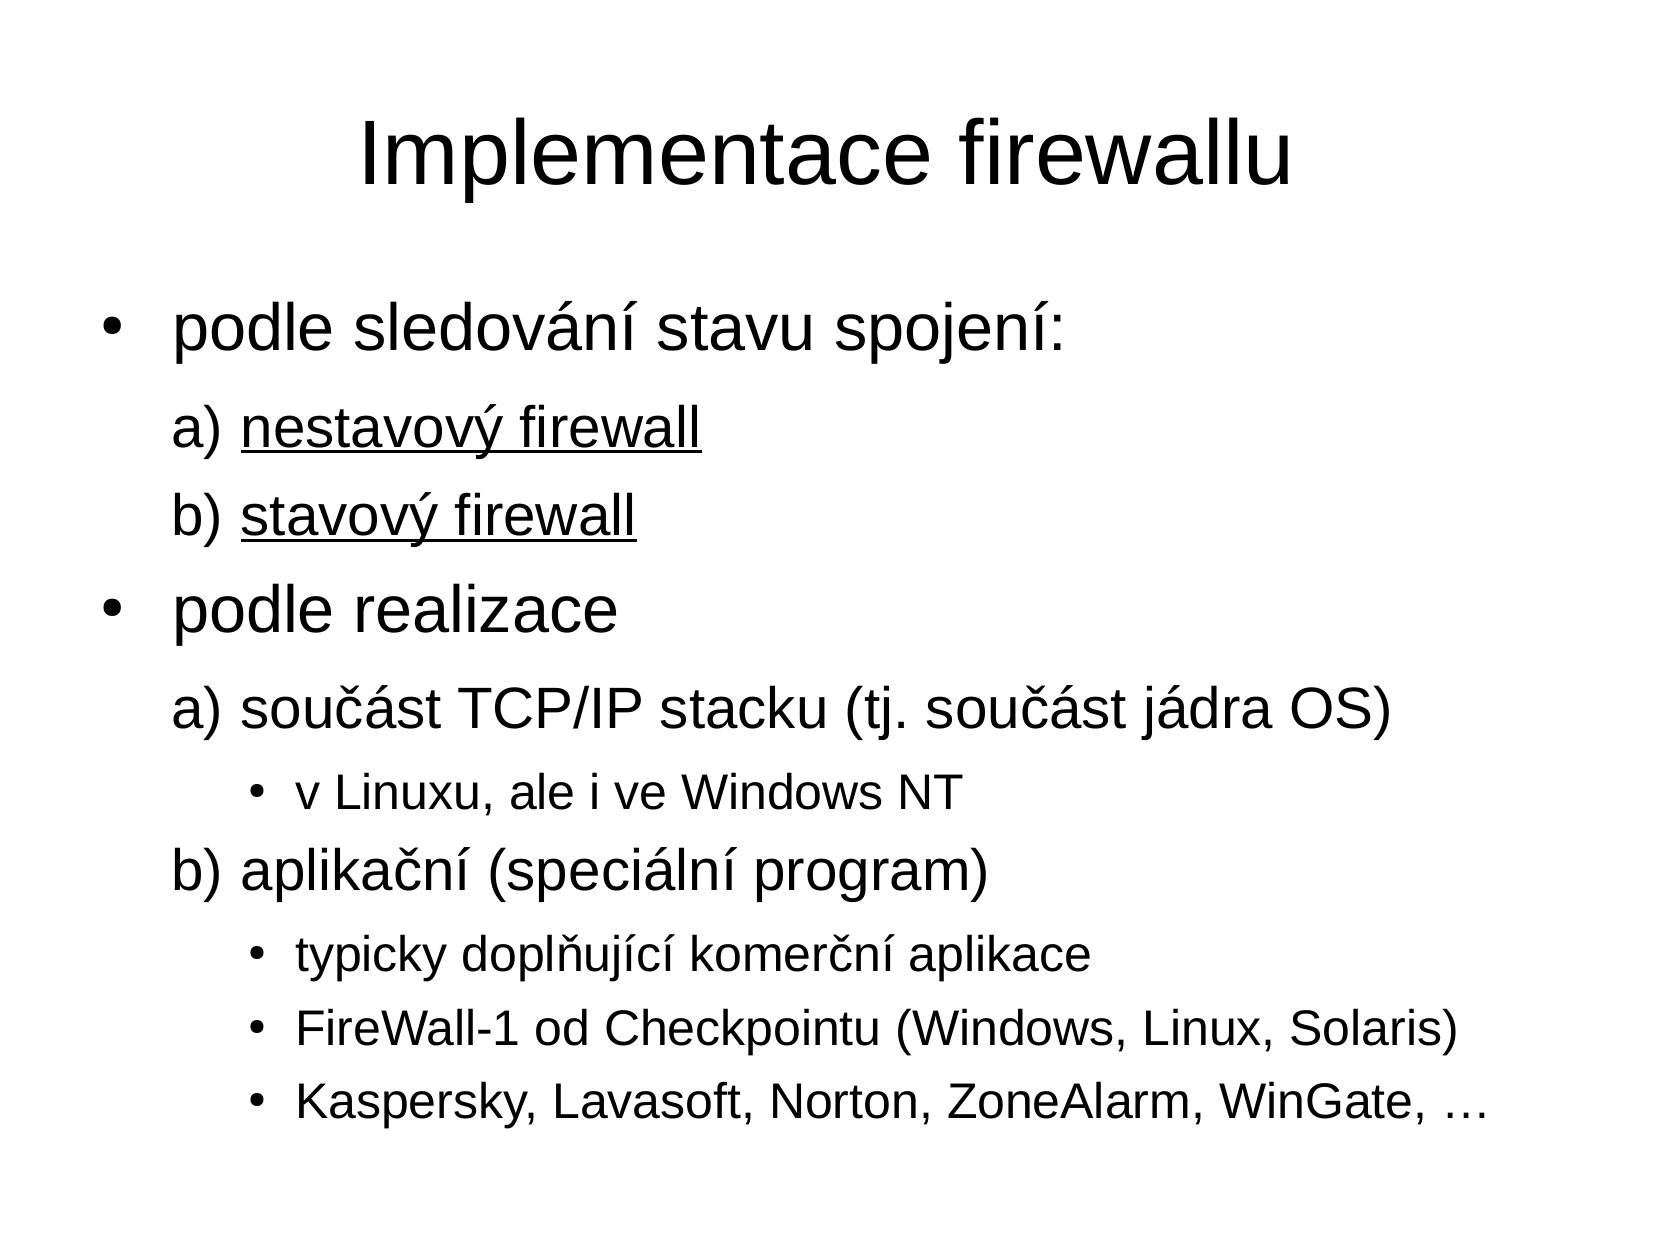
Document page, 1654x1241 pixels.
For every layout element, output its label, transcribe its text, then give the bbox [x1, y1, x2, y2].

title Implementace firewallu [82, 49, 1571, 257]
list podle sledování stavu spojení: nestavový firewall stavový firewall podle realizace součást TCP/IP stacku (tj. součást jádra OS) v Linuxu, ale i ve Windows NT aplikační (speciální program) typicky doplňující komerční aplikace FireWall-1 od Checkpointu (Windows, Linux, Solaris) Kaspersky, Lavasoft, Norton, ZoneAlarm, WinGate, … [82, 290, 1571, 1182]
